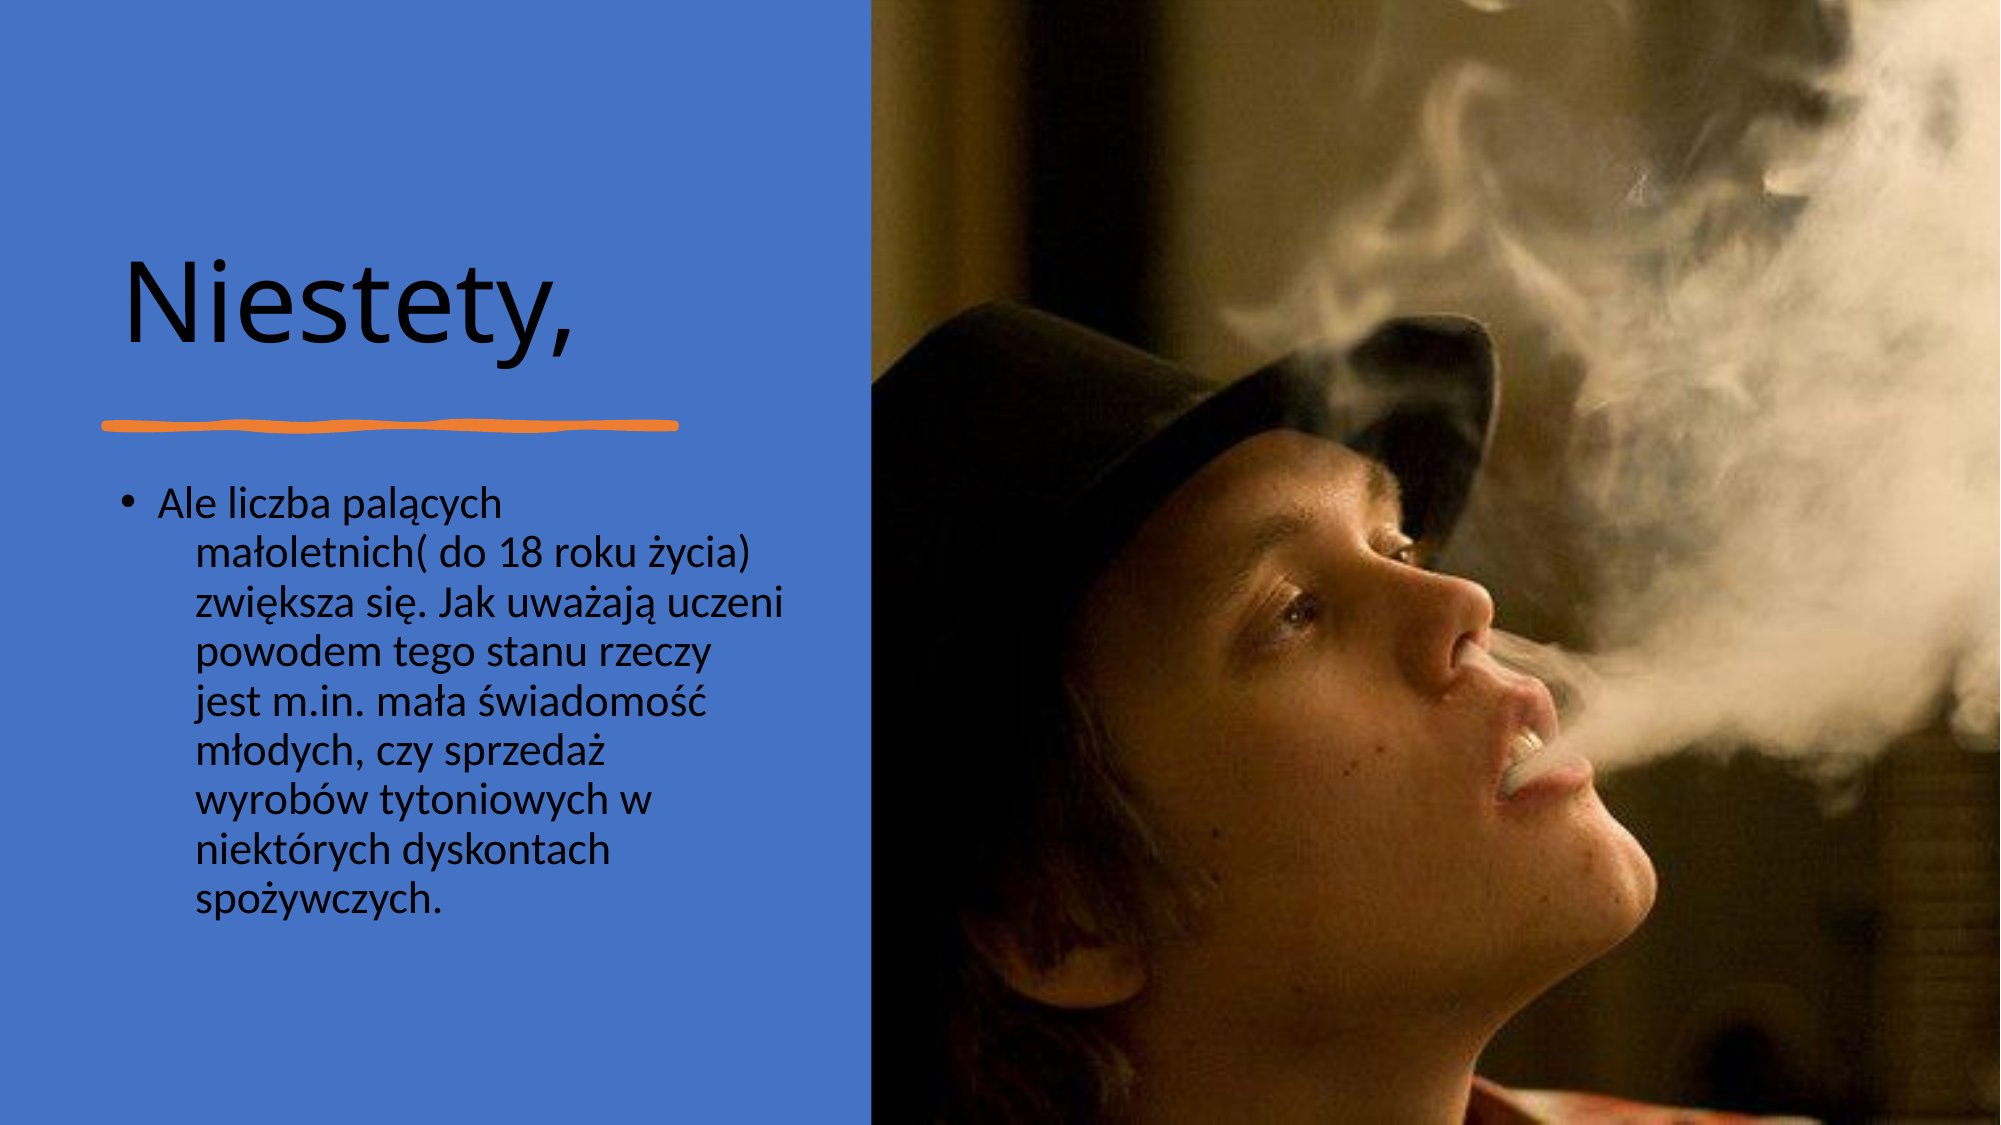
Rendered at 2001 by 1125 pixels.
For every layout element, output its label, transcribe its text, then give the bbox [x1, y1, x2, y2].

text_box [0, 0, 871, 1125]
title Niestety, [105, 53, 822, 375]
picture [871, 0, 2000, 1125]
list Ale liczba palących małoletnich( do 18 roku życia) zwiększa się. Jak uważają uczeni powodem tego stanu rzeczy jest m.in. mała świadomość młodych, czy sprzedaż wyrobów tytoniowych w niektórych dyskontach spożywczych. [105, 471, 802, 1016]
